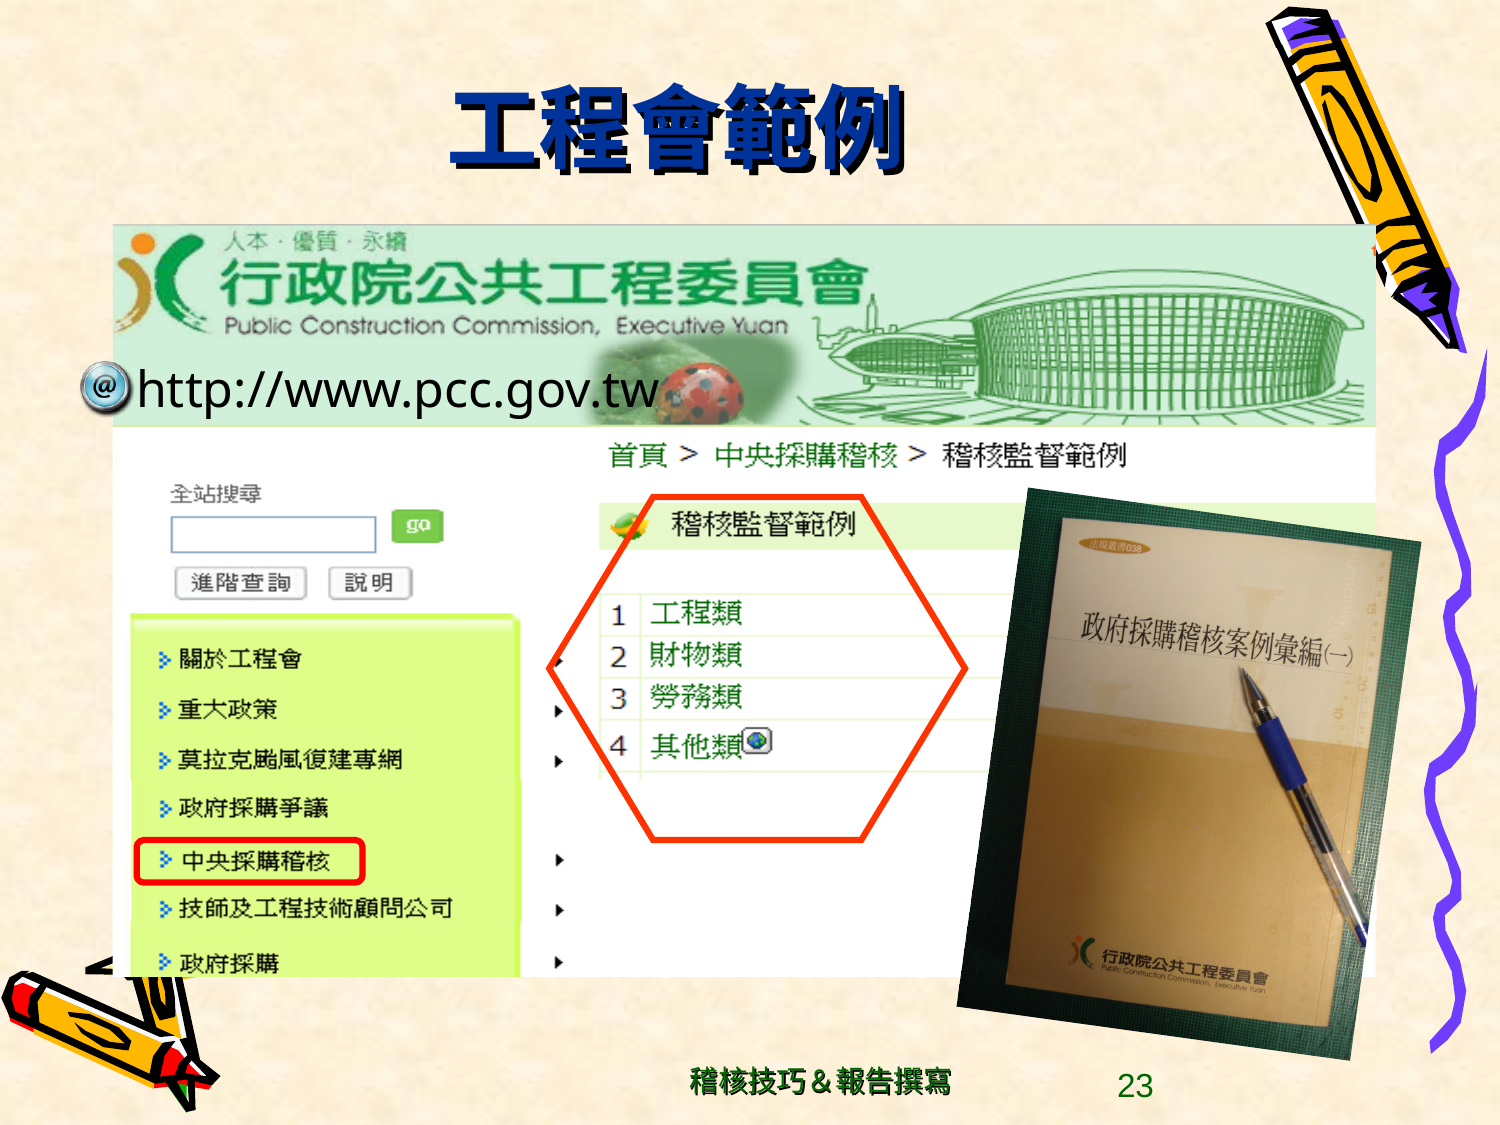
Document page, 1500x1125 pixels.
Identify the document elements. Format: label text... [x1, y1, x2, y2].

text_box http://www.pcc.gov.tw [121, 350, 689, 426]
title 工程會範例 [112, 24, 1240, 188]
text_box 稽核技巧＆報告撰寫 [583, 1055, 1059, 1100]
picture [79, 224, 1422, 1061]
text_box [1102, 1056, 1415, 1101]
